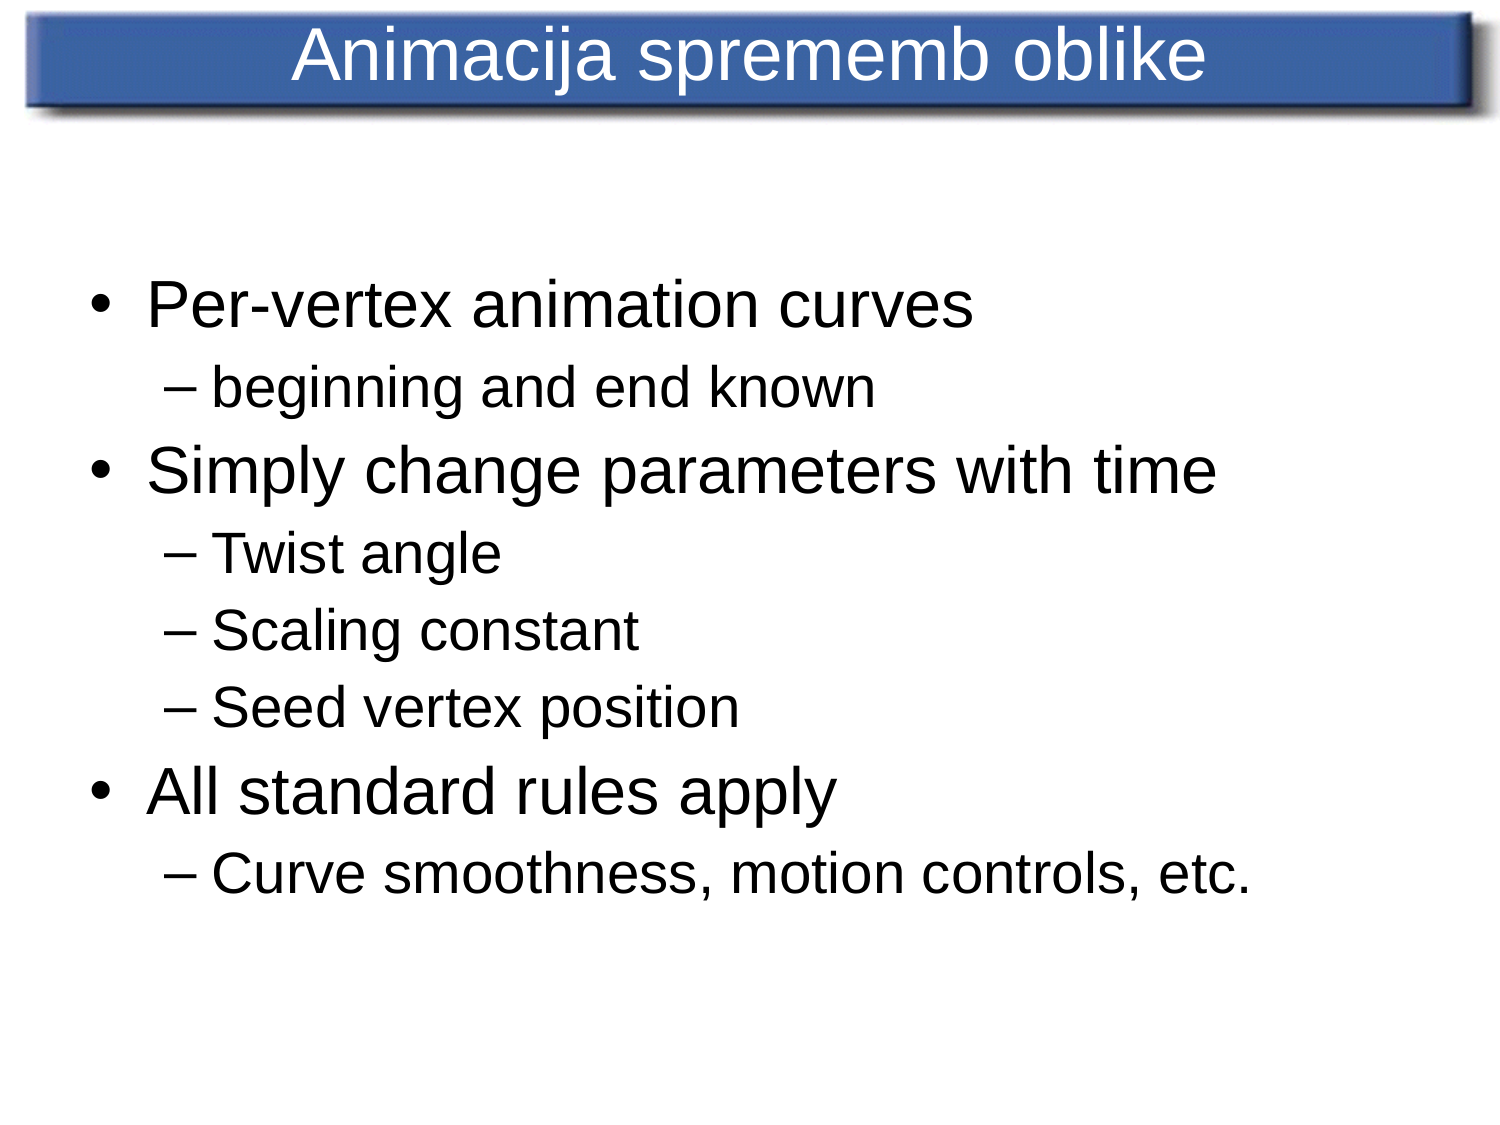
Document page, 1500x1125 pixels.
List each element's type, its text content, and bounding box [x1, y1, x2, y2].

title Animacija sprememb oblike [75, 0, 1426, 103]
picture [24, 9, 1500, 125]
list Per-vertex animation curves beginning and end known Simply change parameters with time Twist angle Scaling constant Seed vertex position All standard rules apply Curve smoothness, motion controls, etc. [75, 262, 1426, 1006]
